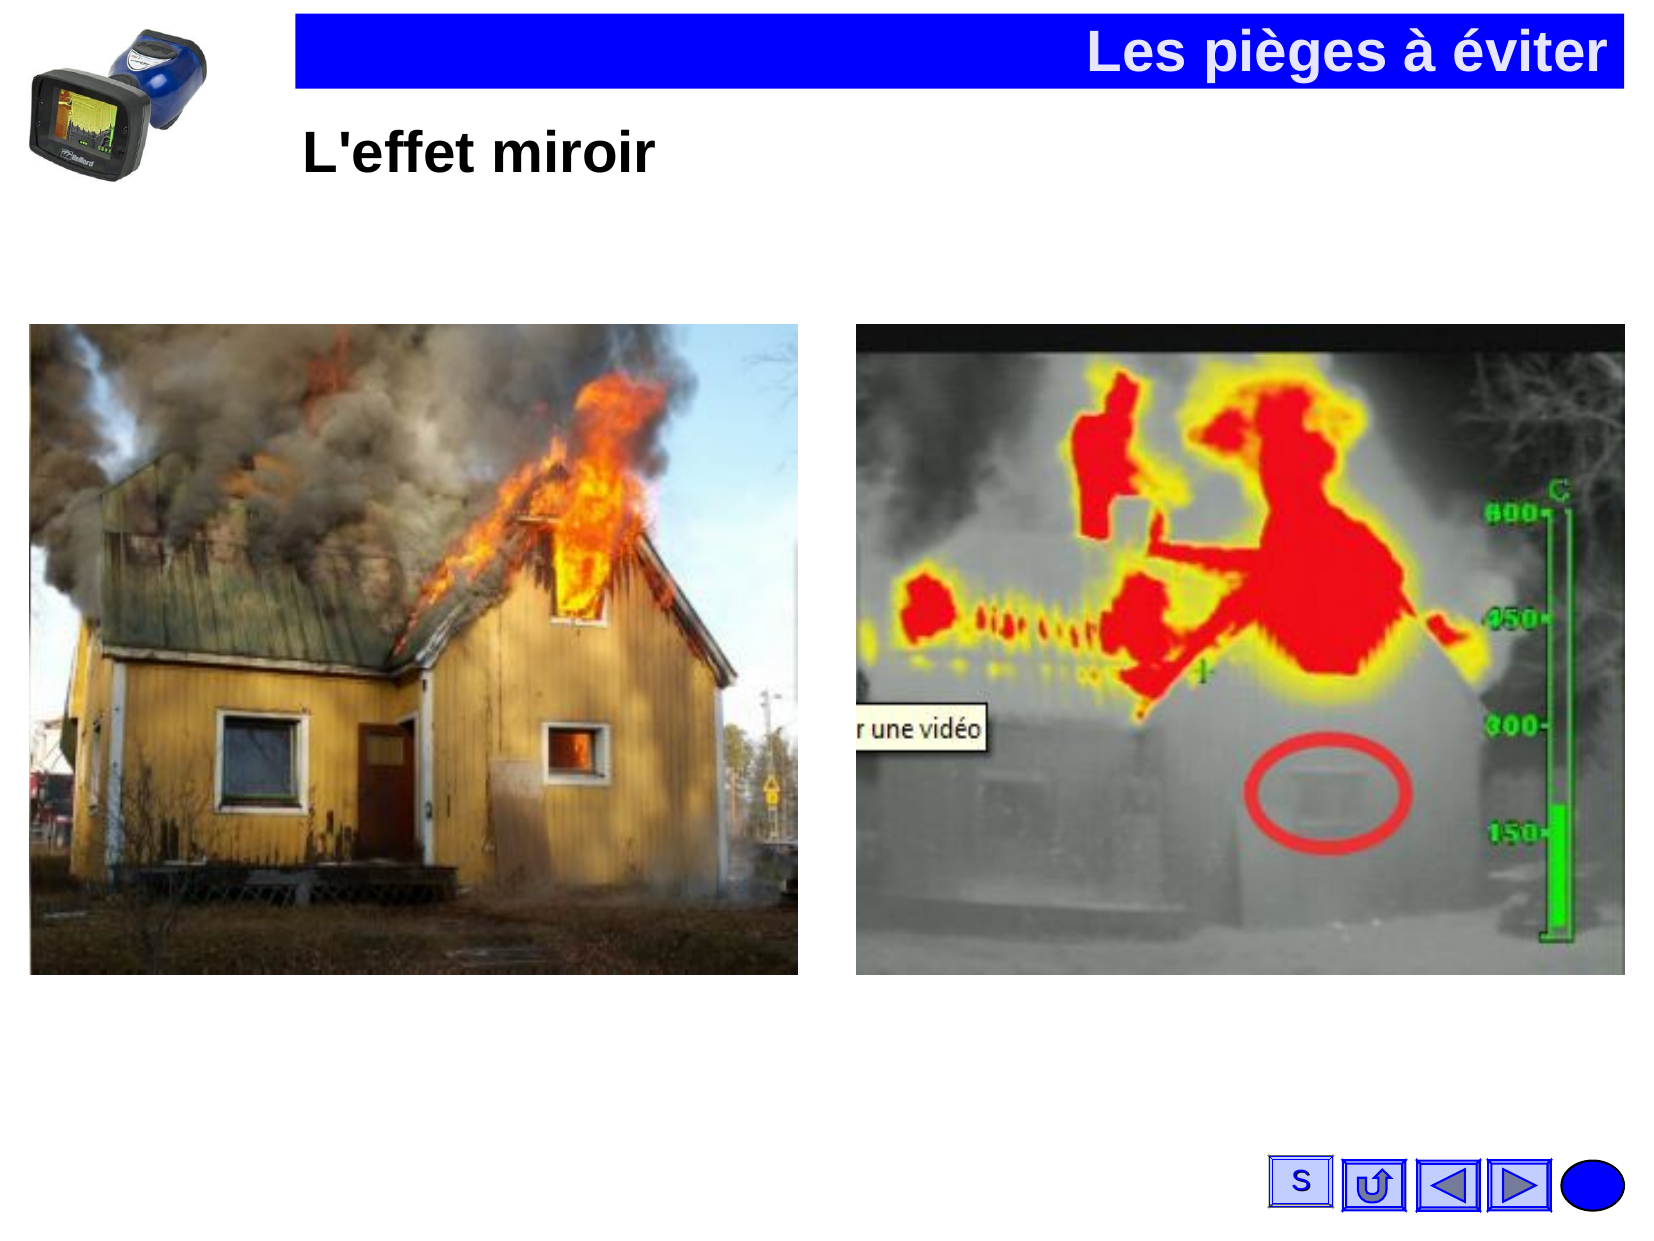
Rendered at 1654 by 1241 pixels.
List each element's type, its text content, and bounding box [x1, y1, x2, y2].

text_box [1561, 1160, 1625, 1211]
picture [856, 324, 1625, 975]
text_box Les pièges à éviter [295, 13, 1625, 89]
text_box L'effet miroir [287, 112, 673, 193]
picture [29, 324, 798, 975]
picture [29, 29, 207, 182]
